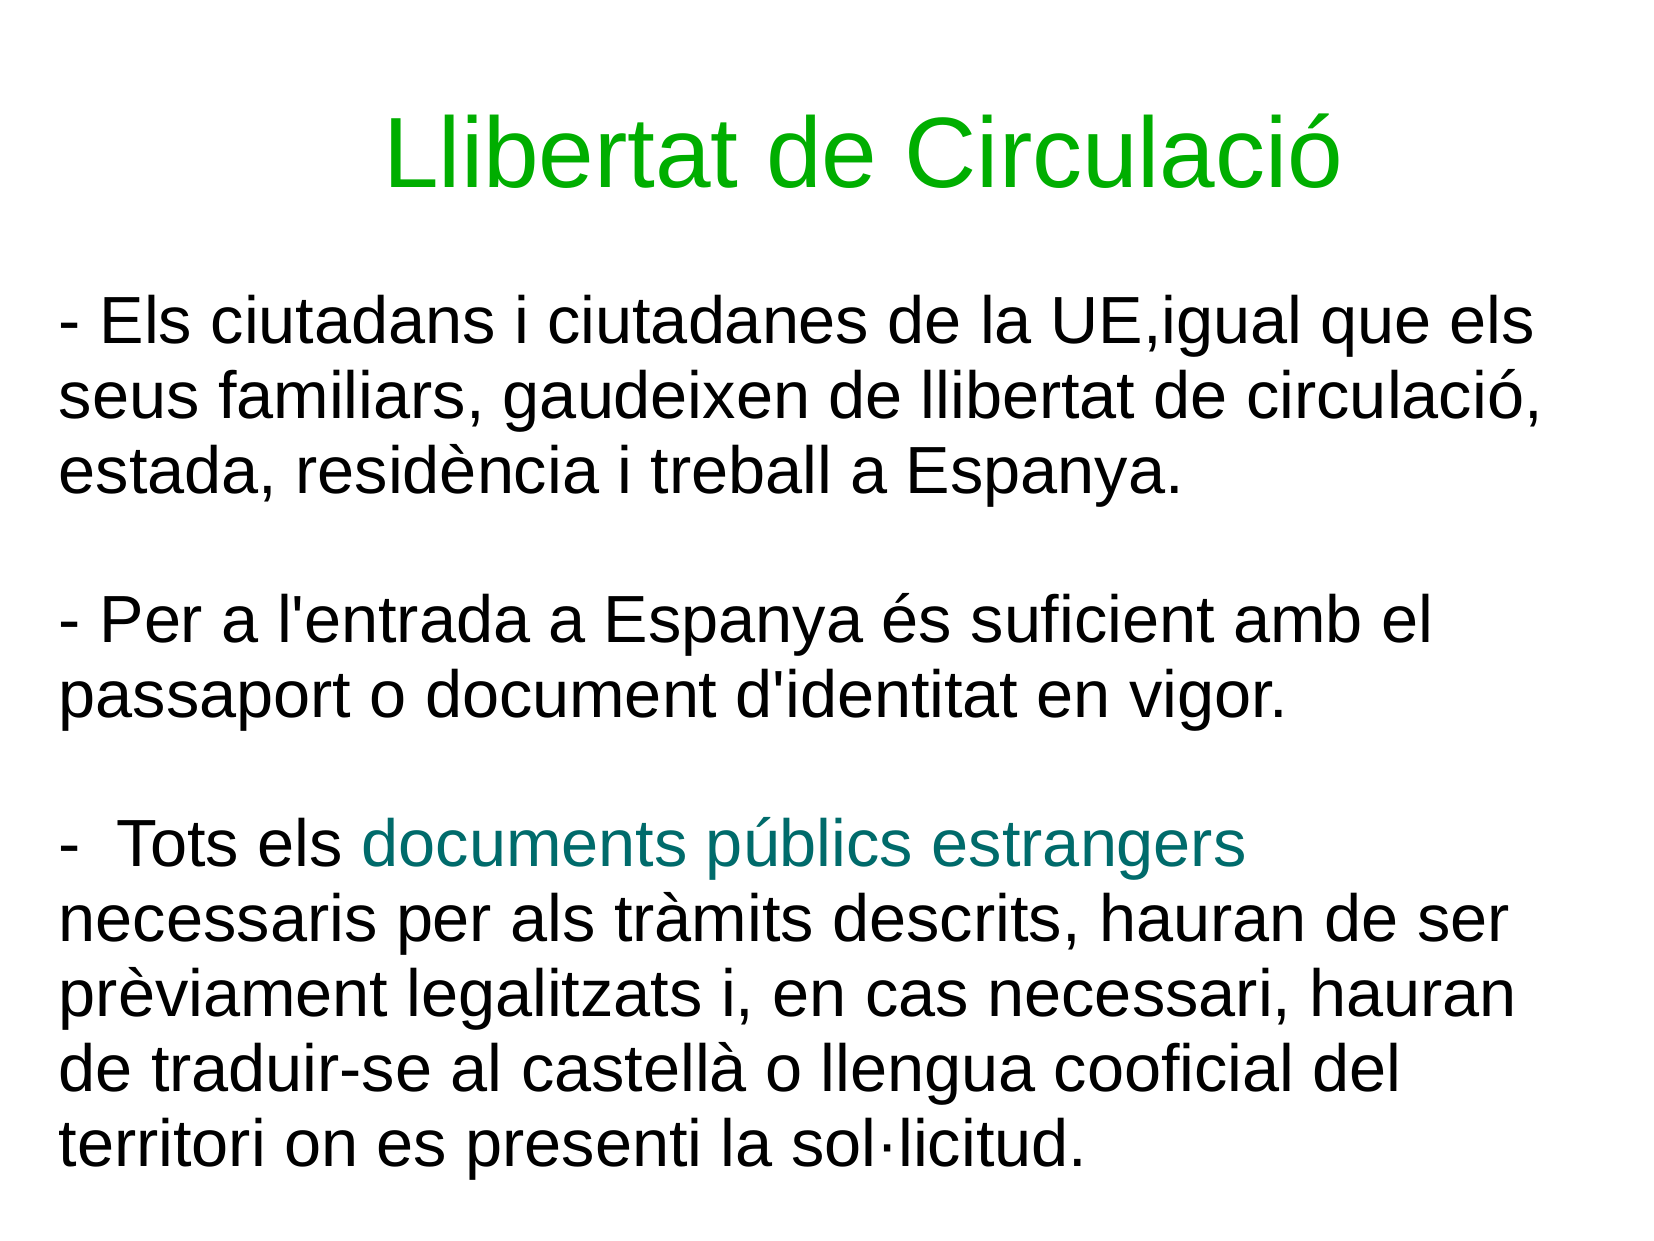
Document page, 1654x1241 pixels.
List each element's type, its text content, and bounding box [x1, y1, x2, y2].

title Llibertat de Circulació [82, 56, 1571, 250]
subtitle - Els ciutadans i ciutadanes de la UE,igual que els seus familiars, gaudeixen de llibertat de circulació, estada, residència i treball a Espanya. - Per a l'entrada a Espanya és suficient amb el passaport o document d'identitat en vigor. - Tots els documents públics estrangers necessaris per als tràmits descrits, hauran de ser prèviament legalitzats i, en cas necessari, hauran de traduir-se al castellà o llengua cooficial del territori on es presenti la sol·licitud. [59, 133, 1548, 1241]
